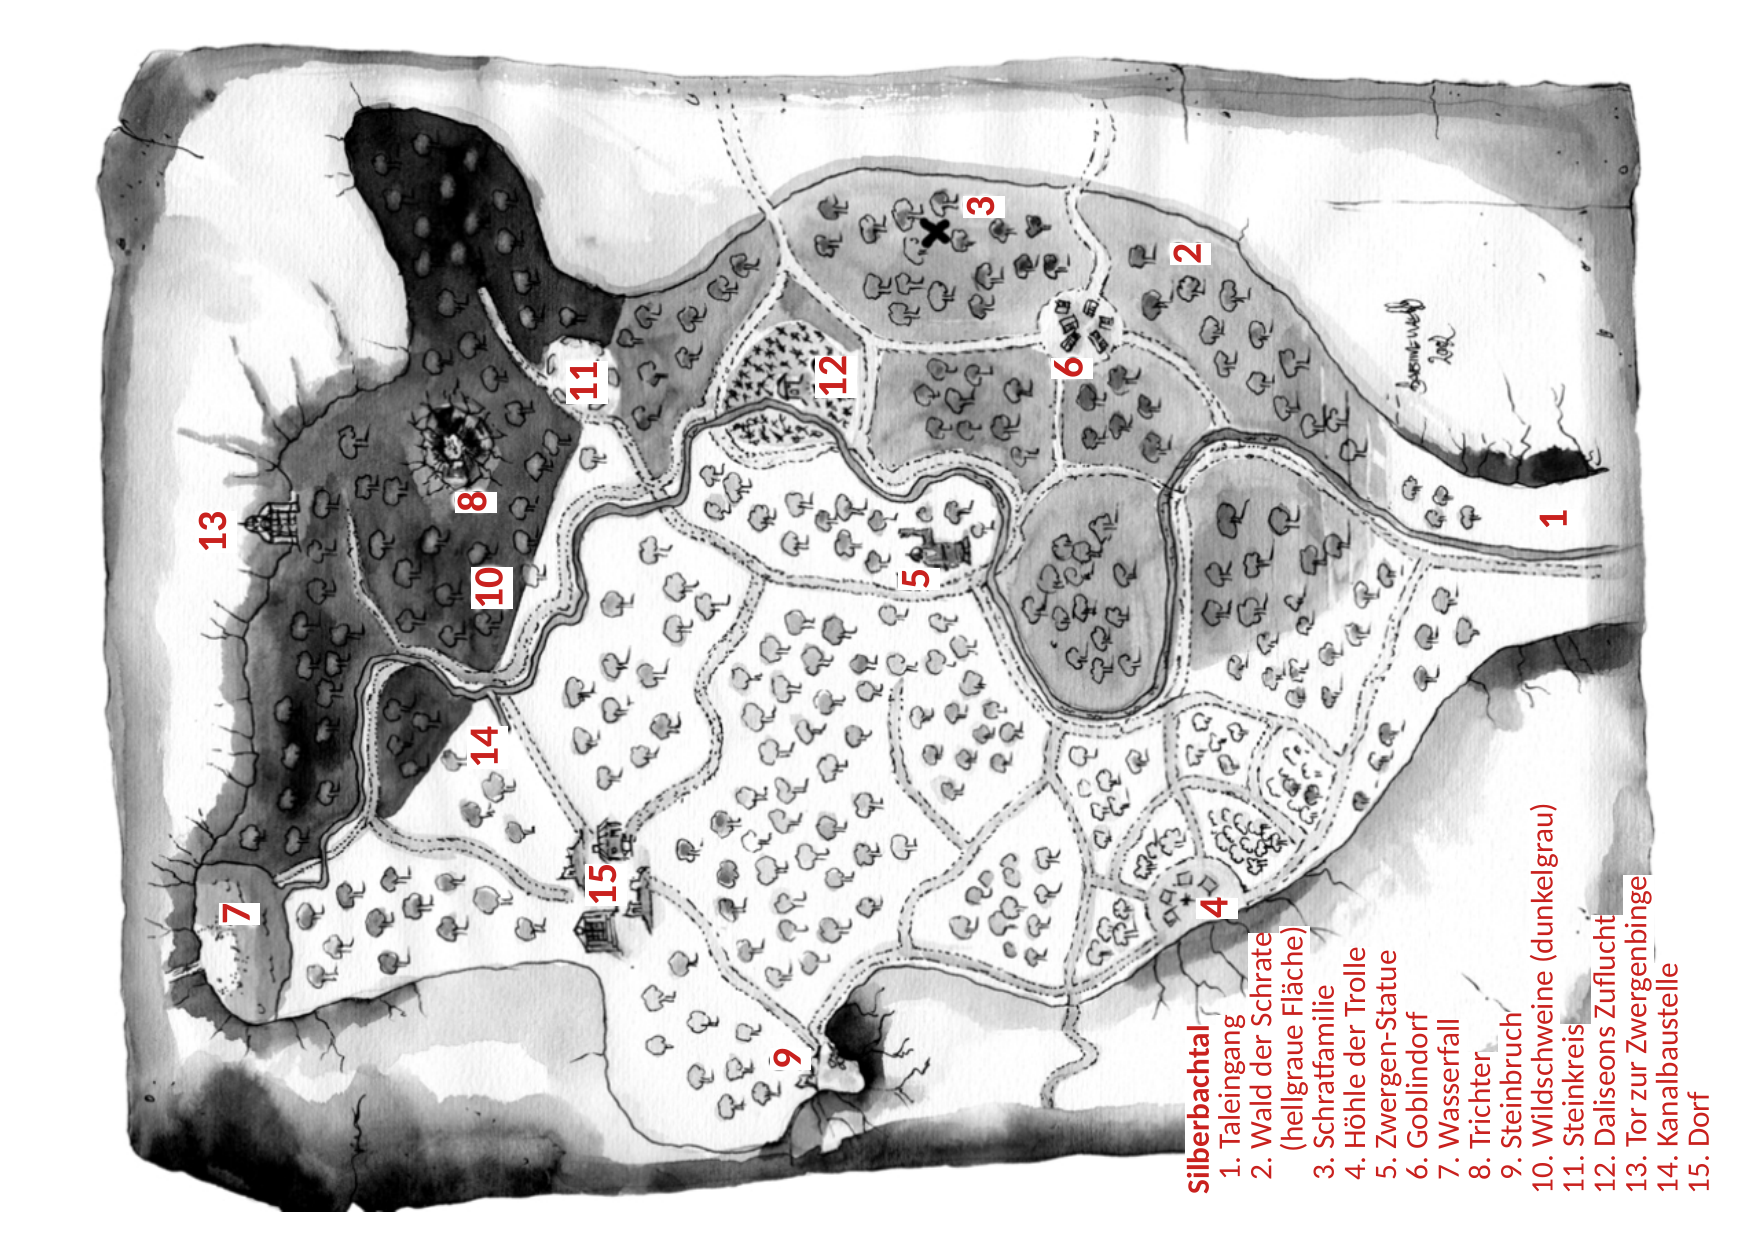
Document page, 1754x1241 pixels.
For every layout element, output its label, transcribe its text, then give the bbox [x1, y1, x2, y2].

text_box 6 [1051, 357, 1094, 379]
text_box 10 [471, 566, 514, 610]
picture [79, 28, 1675, 1212]
text_box 3 [962, 196, 1005, 218]
text_box 2 [1169, 243, 1212, 265]
text_box 9 [769, 1048, 812, 1070]
text_box 1 [1535, 509, 1578, 531]
text_box 12 [815, 355, 857, 399]
text_box 11 [565, 361, 608, 404]
text_box 8 [454, 491, 497, 514]
text_box 13 [194, 510, 237, 554]
text_box 7 [218, 903, 261, 925]
text_box 15 [584, 863, 627, 906]
text_box Silberbachtal 1. Taleingang 2. Wald der Schrate (hellgraue Fläche) 3. Schratfamilie 4. Höhle der Trolle 5. Zwergen-Statue 6. Goblindorf 7. Wasserfall 8. Trichter 9. Steinbruch 10. Wildschweine (dunkelgrau) 11. Steinkreis 12. Daliseons Zuflucht 13. Tor zur Zwergenbinge 14. Kanalbaustelle 15. Dorf [1185, 803, 1717, 1195]
text_box 5 [897, 568, 940, 590]
text_box 14 [466, 726, 509, 769]
